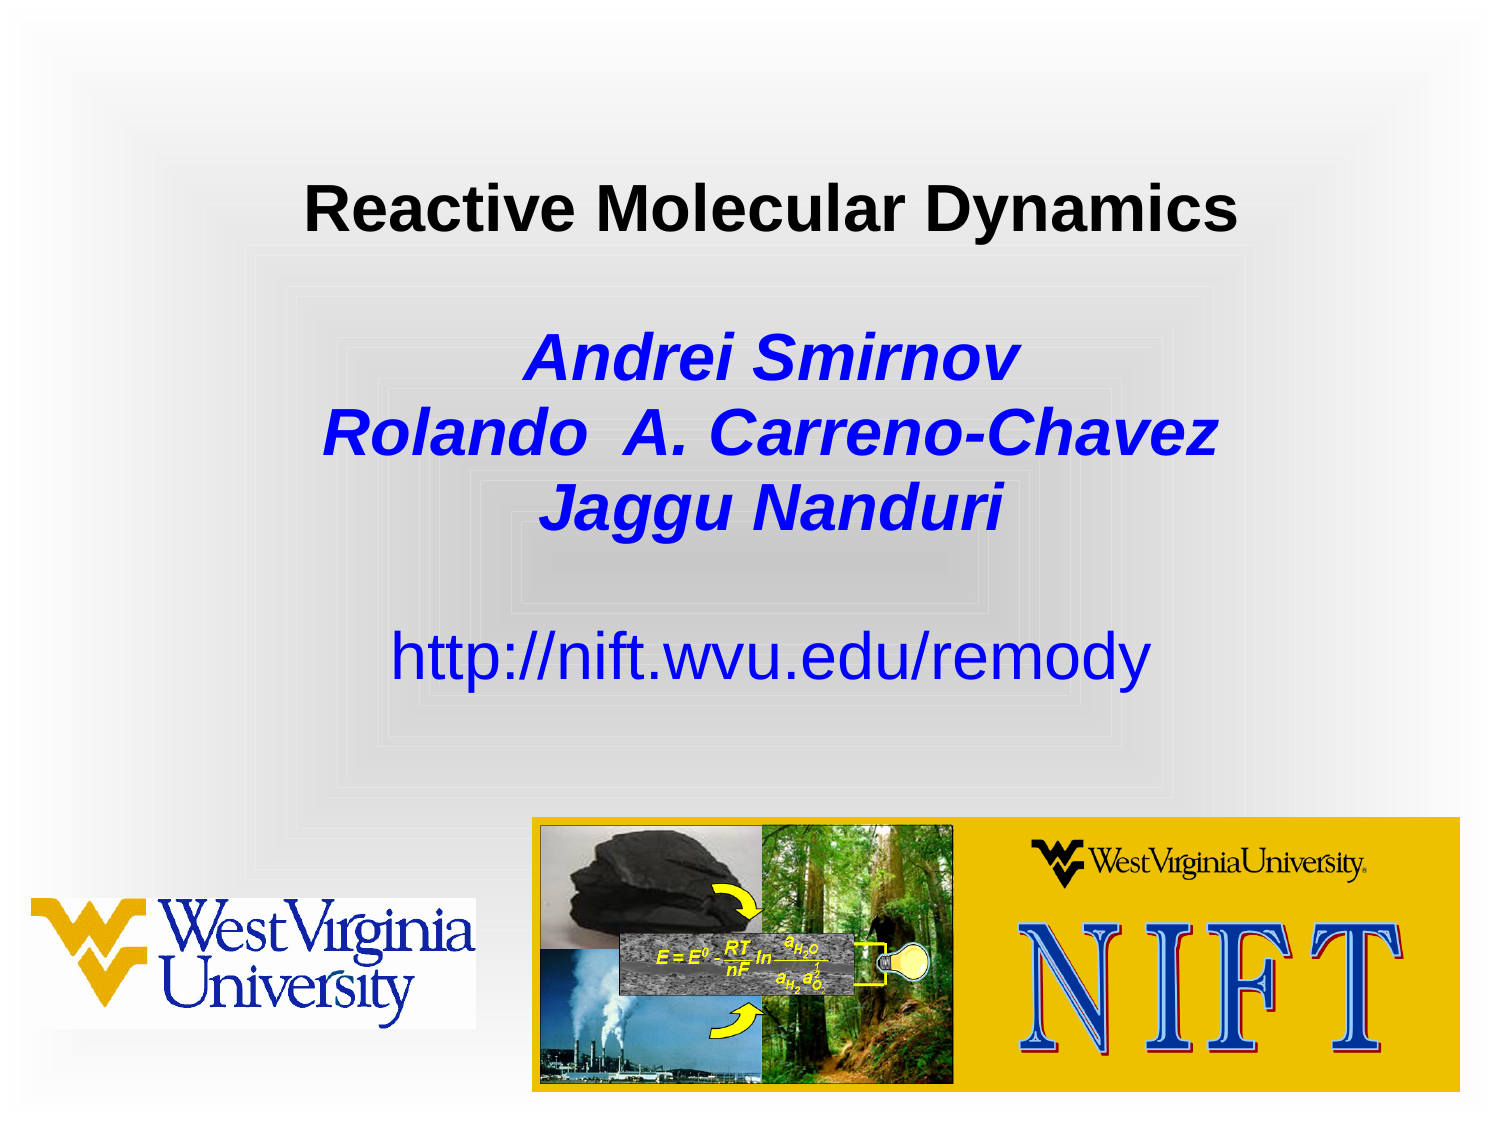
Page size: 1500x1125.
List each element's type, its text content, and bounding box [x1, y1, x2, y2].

title Reactive Molecular Dynamics Andrei Smirnov Rolando A. Carreno-Chavez Jaggu Nanduri http://nift.wvu.edu/remody [85, 41, 1458, 823]
picture [532, 817, 1460, 1092]
